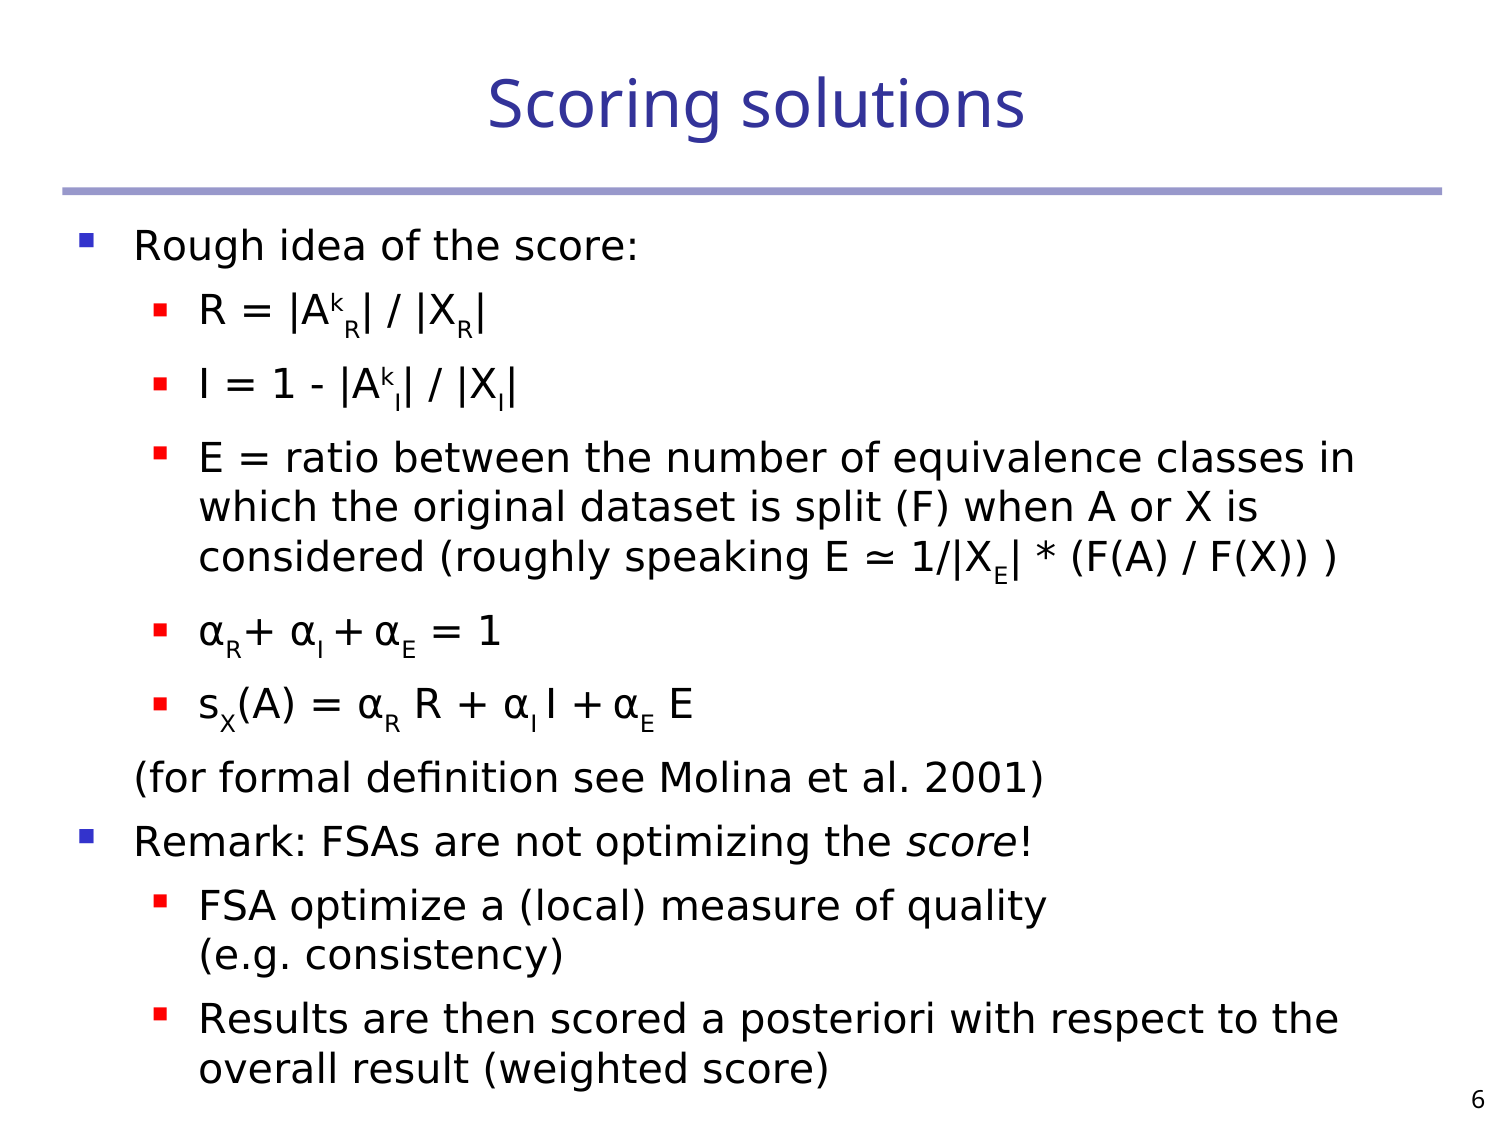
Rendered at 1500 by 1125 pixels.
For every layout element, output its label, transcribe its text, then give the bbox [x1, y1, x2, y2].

text_box <number> [1187, 1050, 1500, 1125]
title Scoring solutions [60, 32, 1456, 170]
list Rough idea of the score: R = |AkR| / |XR| I = 1 - |AkI| / |XI| E = ratio between the number of equivalence classes in which the original dataset is split (F) when A or X is considered (roughly speaking E ≃ 1/|XE| * (F(A) / F(X)) ) αR+ αI + αE = 1 sX(A) = αR R + αI I + αE E (for formal definition see Molina et al. 2001) Remark: FSAs are not optimizing the score! FSA optimize a (local) measure of quality (e.g. consistency) Results are then scored a posteriori with respect to the overall result (weighted score) [62, 148, 1426, 1110]
